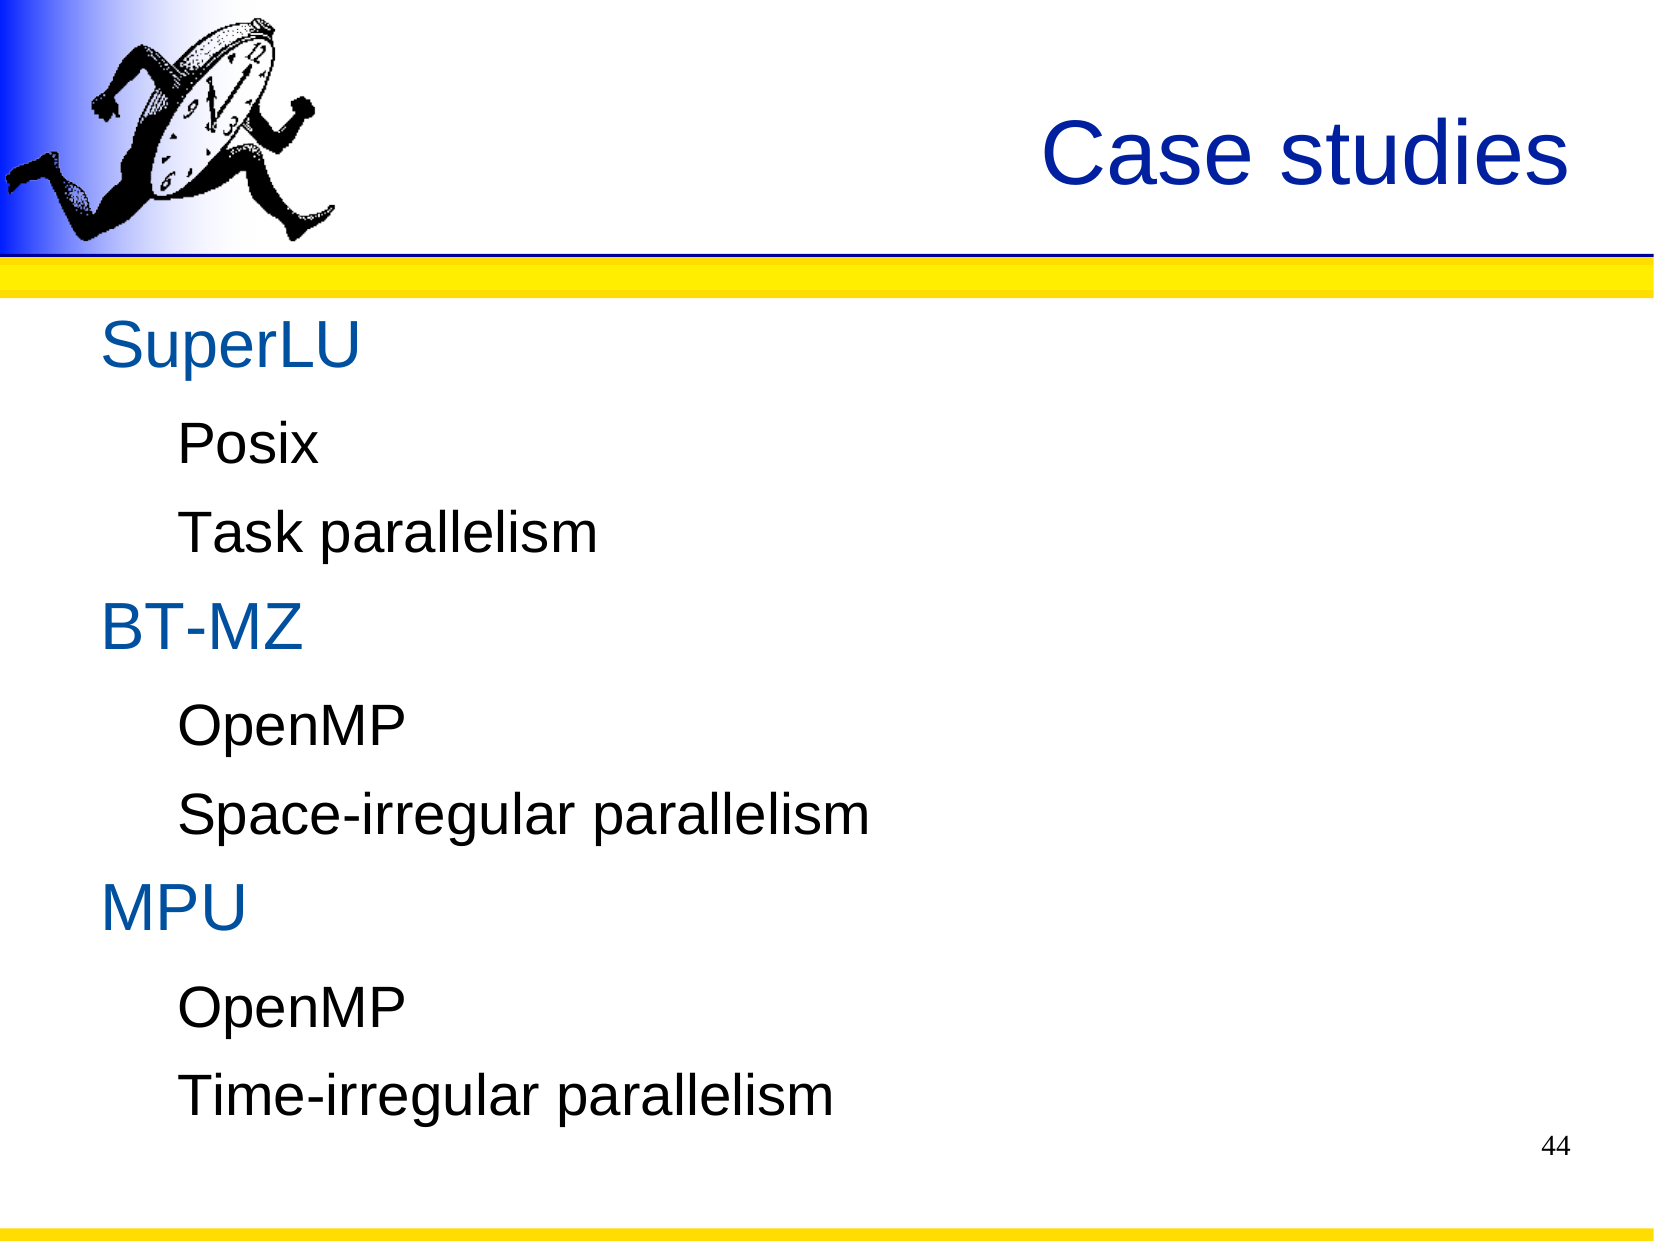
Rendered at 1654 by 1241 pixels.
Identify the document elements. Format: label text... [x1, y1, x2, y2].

list SuperLU Posix Task parallelism BT-MZ OpenMP Space-irregular parallelism MPU OpenMP Time-irregular parallelism [82, 307, 1571, 1129]
title Case studies [372, 49, 1571, 257]
picture [4, 9, 343, 253]
